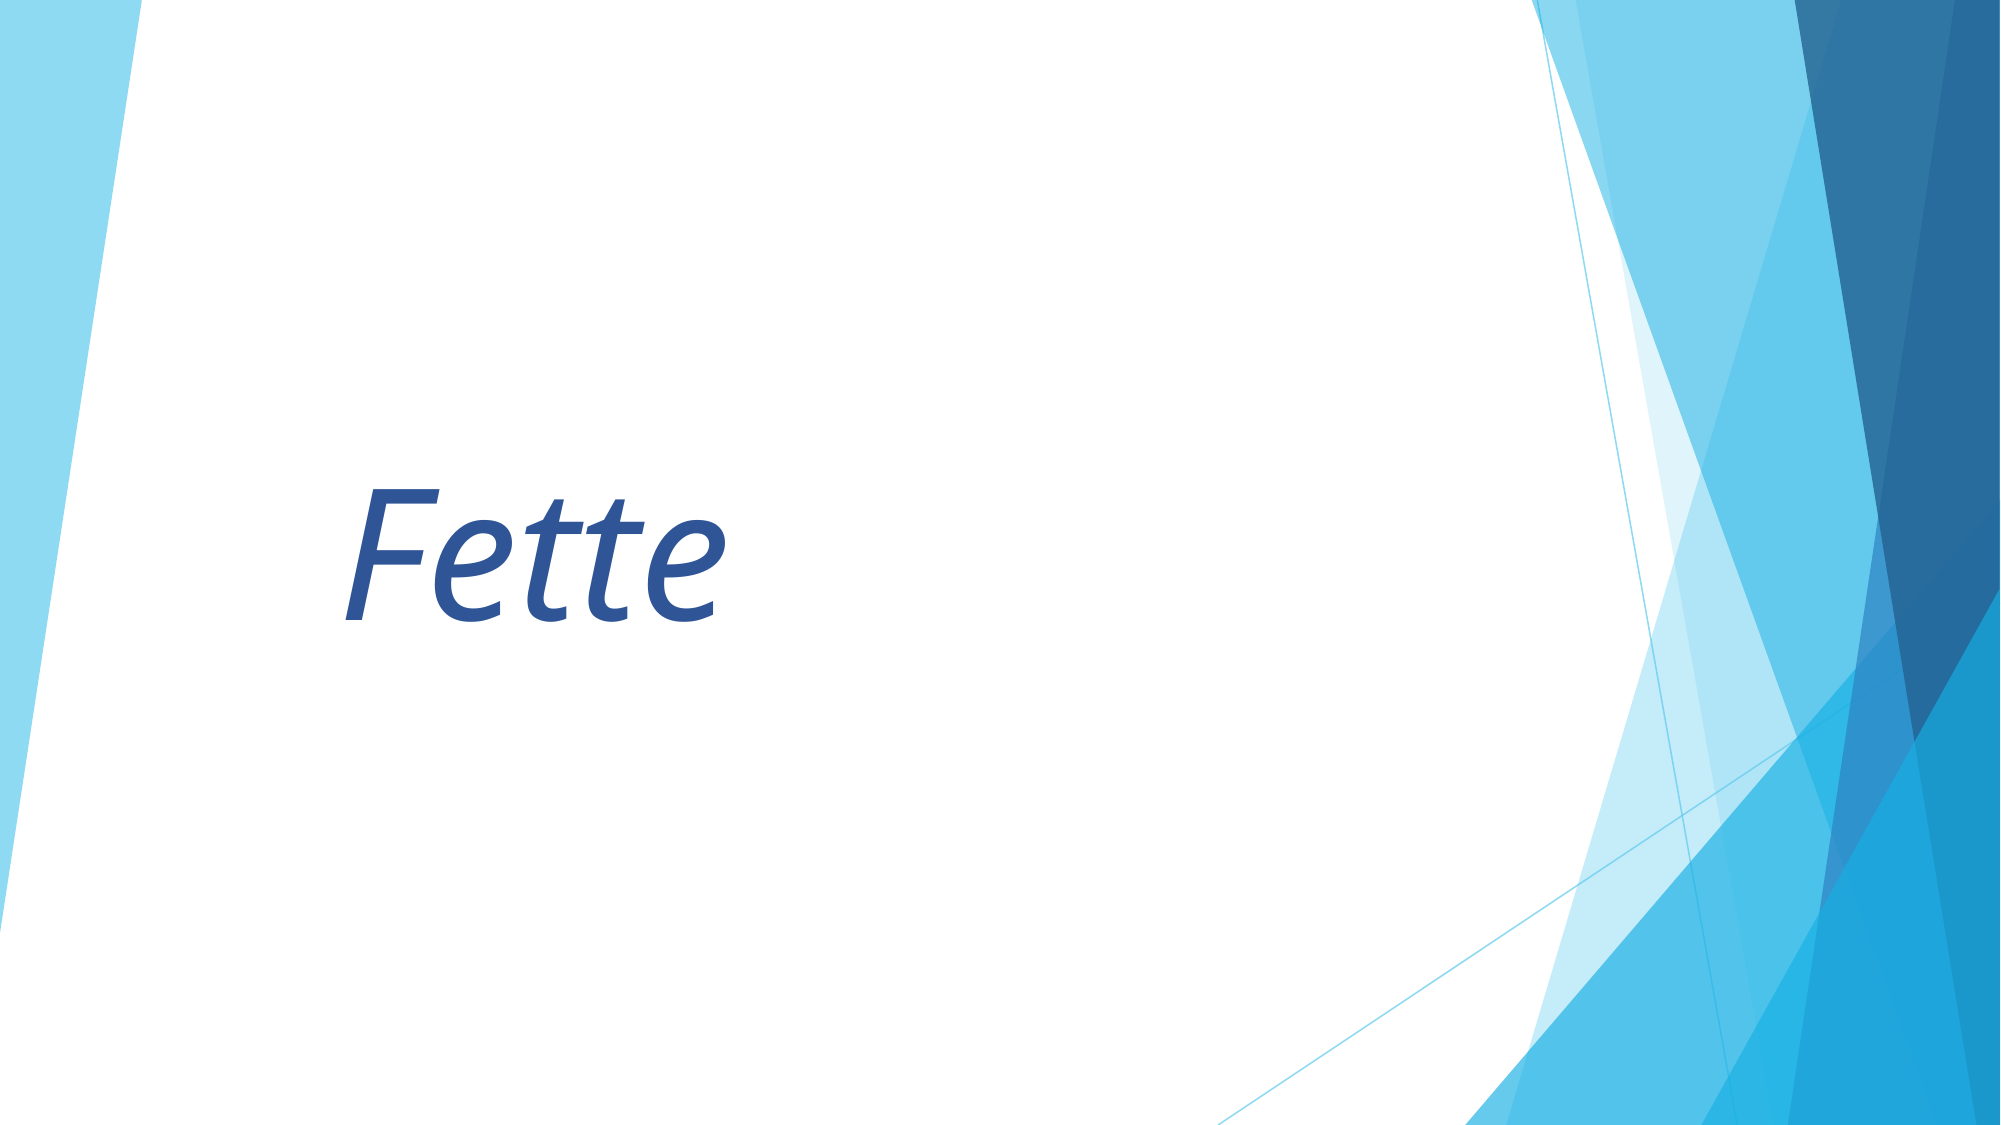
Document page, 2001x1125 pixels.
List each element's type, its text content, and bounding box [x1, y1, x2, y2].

title Fette [323, 394, 1599, 665]
